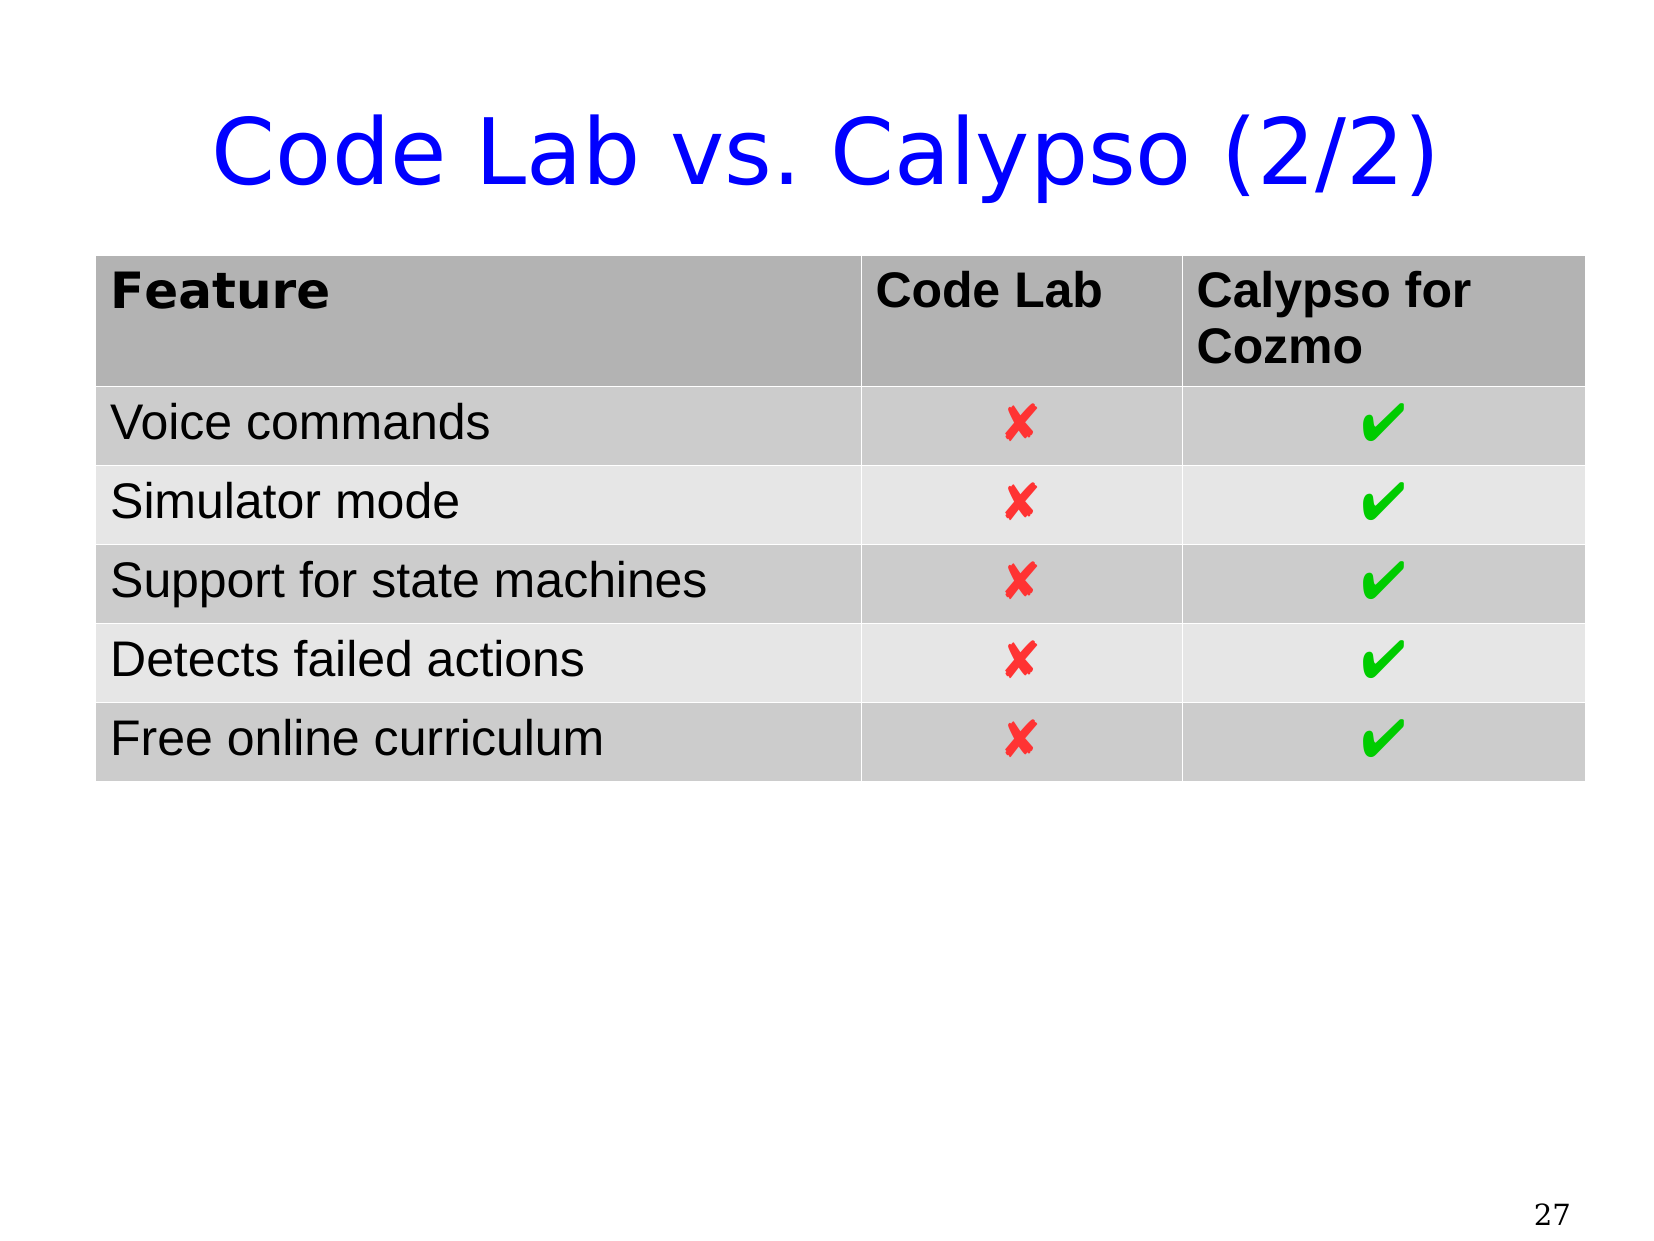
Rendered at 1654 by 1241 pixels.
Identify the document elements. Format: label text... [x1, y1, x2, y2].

table_cell  [862, 703, 1182, 781]
table_cell 4 [1183, 703, 1585, 781]
table_cell  [862, 466, 1182, 544]
table_cell 4 [1183, 466, 1585, 544]
table_header Calypso for Cozmo [1183, 256, 1585, 386]
table_header Feature [96, 256, 861, 386]
table_cell 4 [1183, 387, 1585, 465]
table_cell  [862, 624, 1182, 702]
table_cell  [862, 387, 1182, 465]
table_cell  [862, 545, 1182, 623]
table_cell 4 [1183, 624, 1585, 702]
table_cell Voice commands [96, 387, 861, 465]
table_cell Free online curriculum [96, 703, 861, 781]
table_cell 4 [1183, 545, 1585, 623]
title Code Lab vs. Calypso (2/2) [82, 49, 1571, 257]
table_header Code Lab [862, 256, 1182, 386]
table_cell Simulator mode [96, 466, 861, 544]
table_cell Detects failed actions [96, 624, 861, 702]
table_cell Support for state machines [96, 545, 861, 623]
